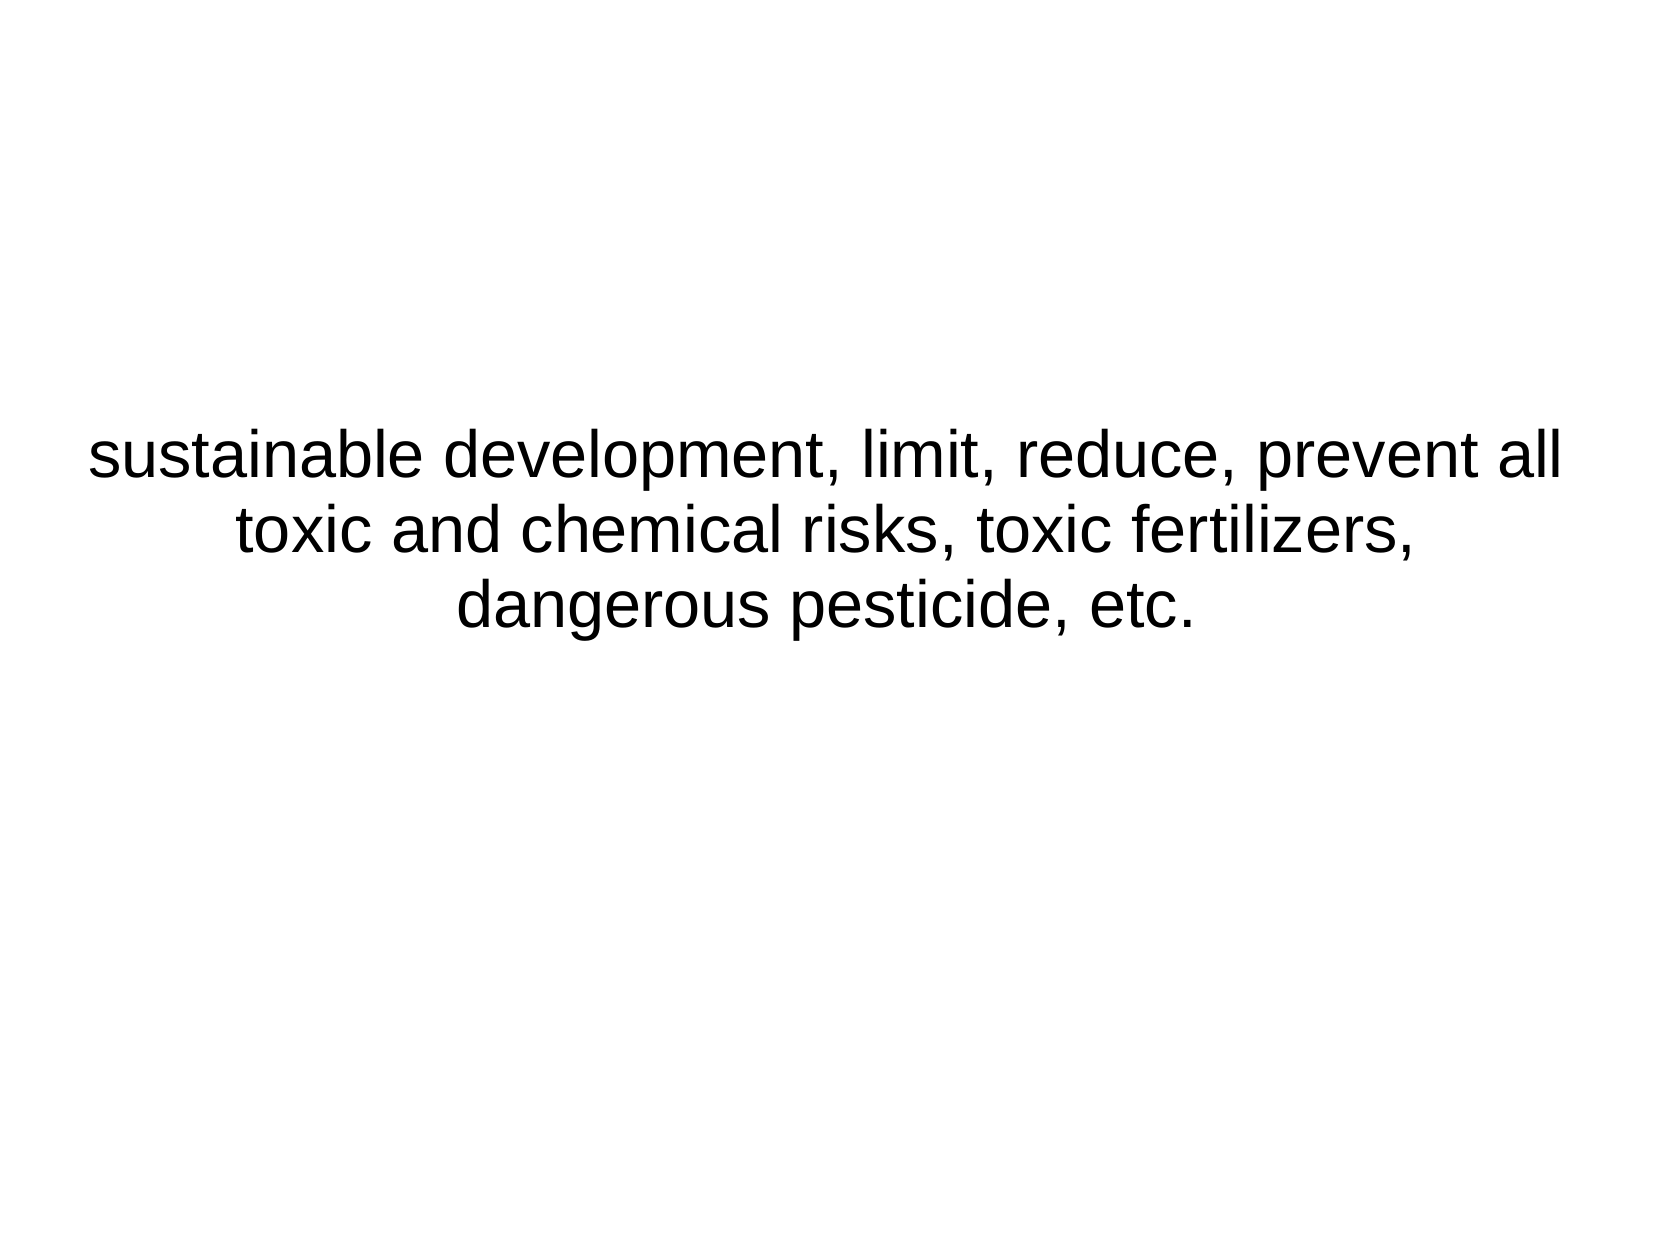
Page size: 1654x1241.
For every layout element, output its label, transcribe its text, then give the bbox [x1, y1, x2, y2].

subtitle sustainable development, limit, reduce, prevent all toxic and chemical risks, toxic fertilizers, dangerous pesticide, etc. [82, 49, 1571, 1010]
